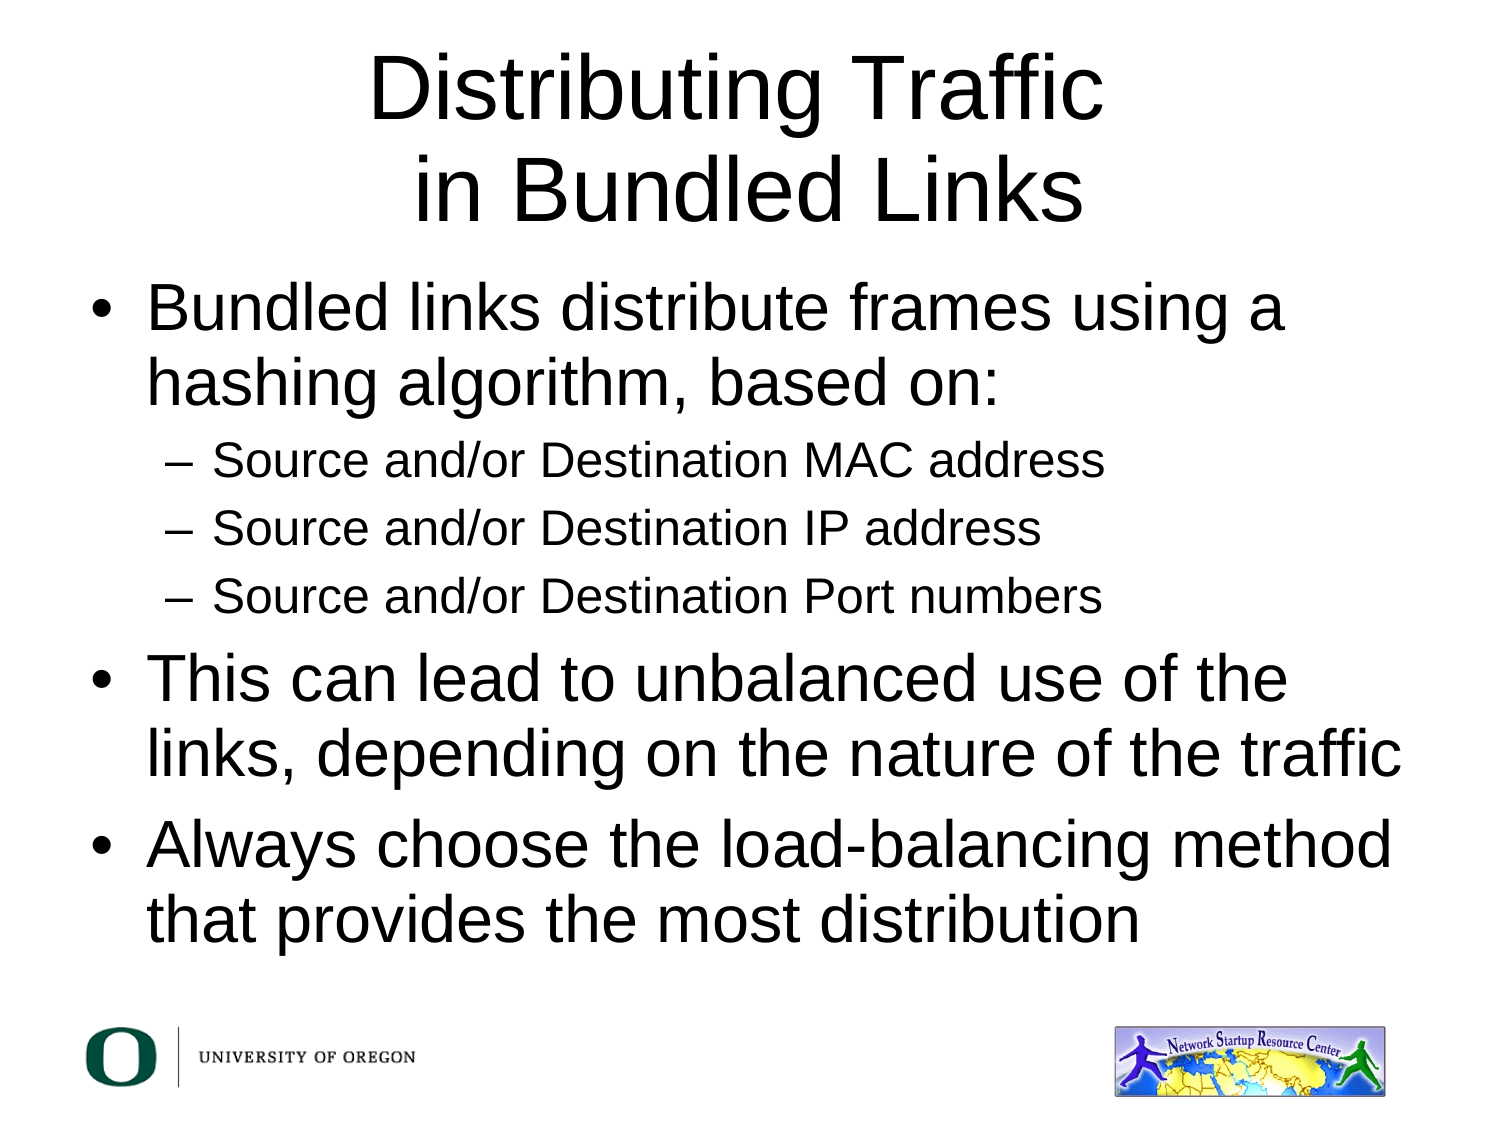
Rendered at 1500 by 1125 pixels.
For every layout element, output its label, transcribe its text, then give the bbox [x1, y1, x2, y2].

picture [1112, 1024, 1388, 1099]
list Bundled links distribute frames using a hashing algorithm, based on: Source and/or Destination MAC address Source and/or Destination IP address Source and/or Destination Port numbers This can lead to unbalanced use of the links, depending on the nature of the traffic Always choose the load-balancing method that provides the most distribution [75, 262, 1426, 1005]
picture [75, 1024, 426, 1090]
title Distributing Traffic in Bundled Links [75, 21, 1426, 257]
